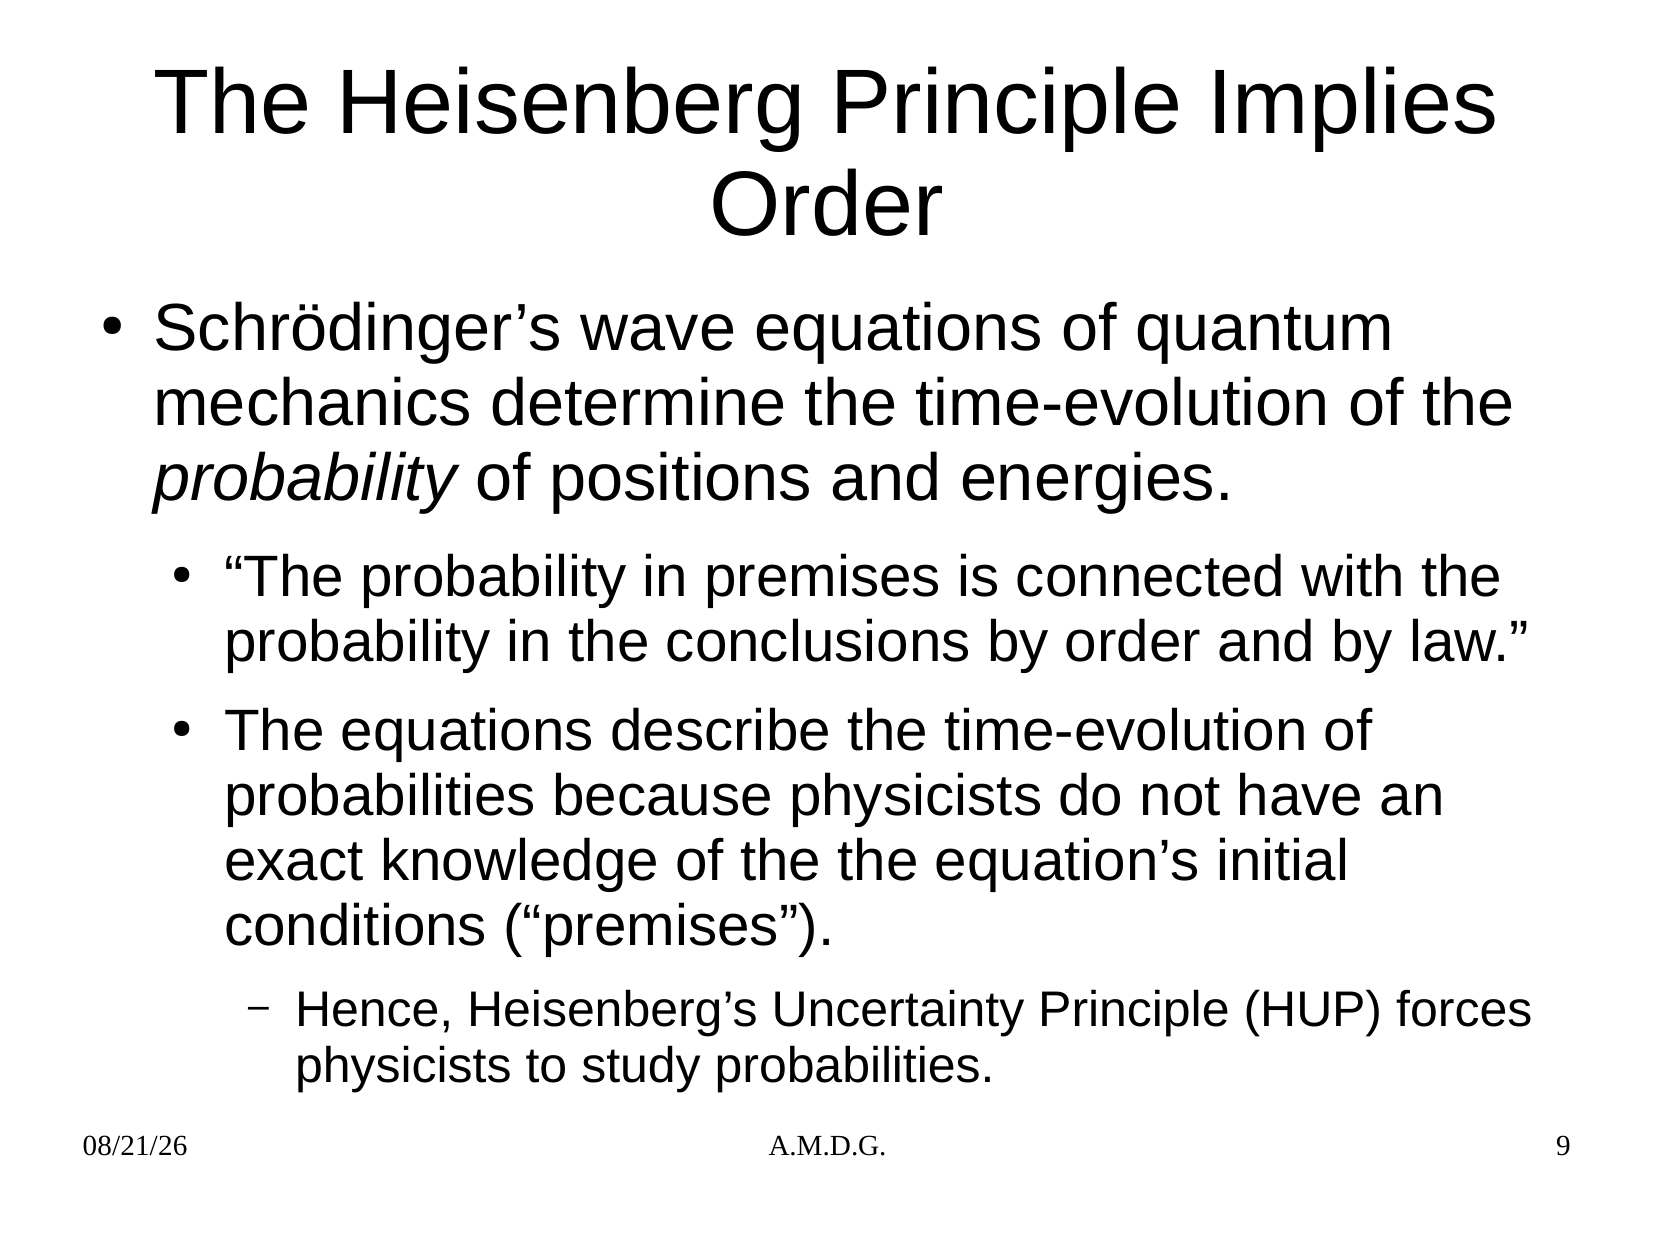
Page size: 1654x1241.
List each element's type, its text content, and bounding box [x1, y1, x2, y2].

title The Heisenberg Principle Implies Order [82, 49, 1571, 257]
list Schrödinger’s wave equations of quantum mechanics determine the time-evolution of the probability of positions and energies. “The probability in premises is connected with the probability in the conclusions by order and by law.” The equations describe the time-evolution of probabilities because physicists do not have an exact knowledge of the the equation’s initial conditions (“premises”). Hence, Heisenberg’s Uncertainty Principle (HUP) forces physicists to study probabilities. [82, 290, 1571, 1109]
